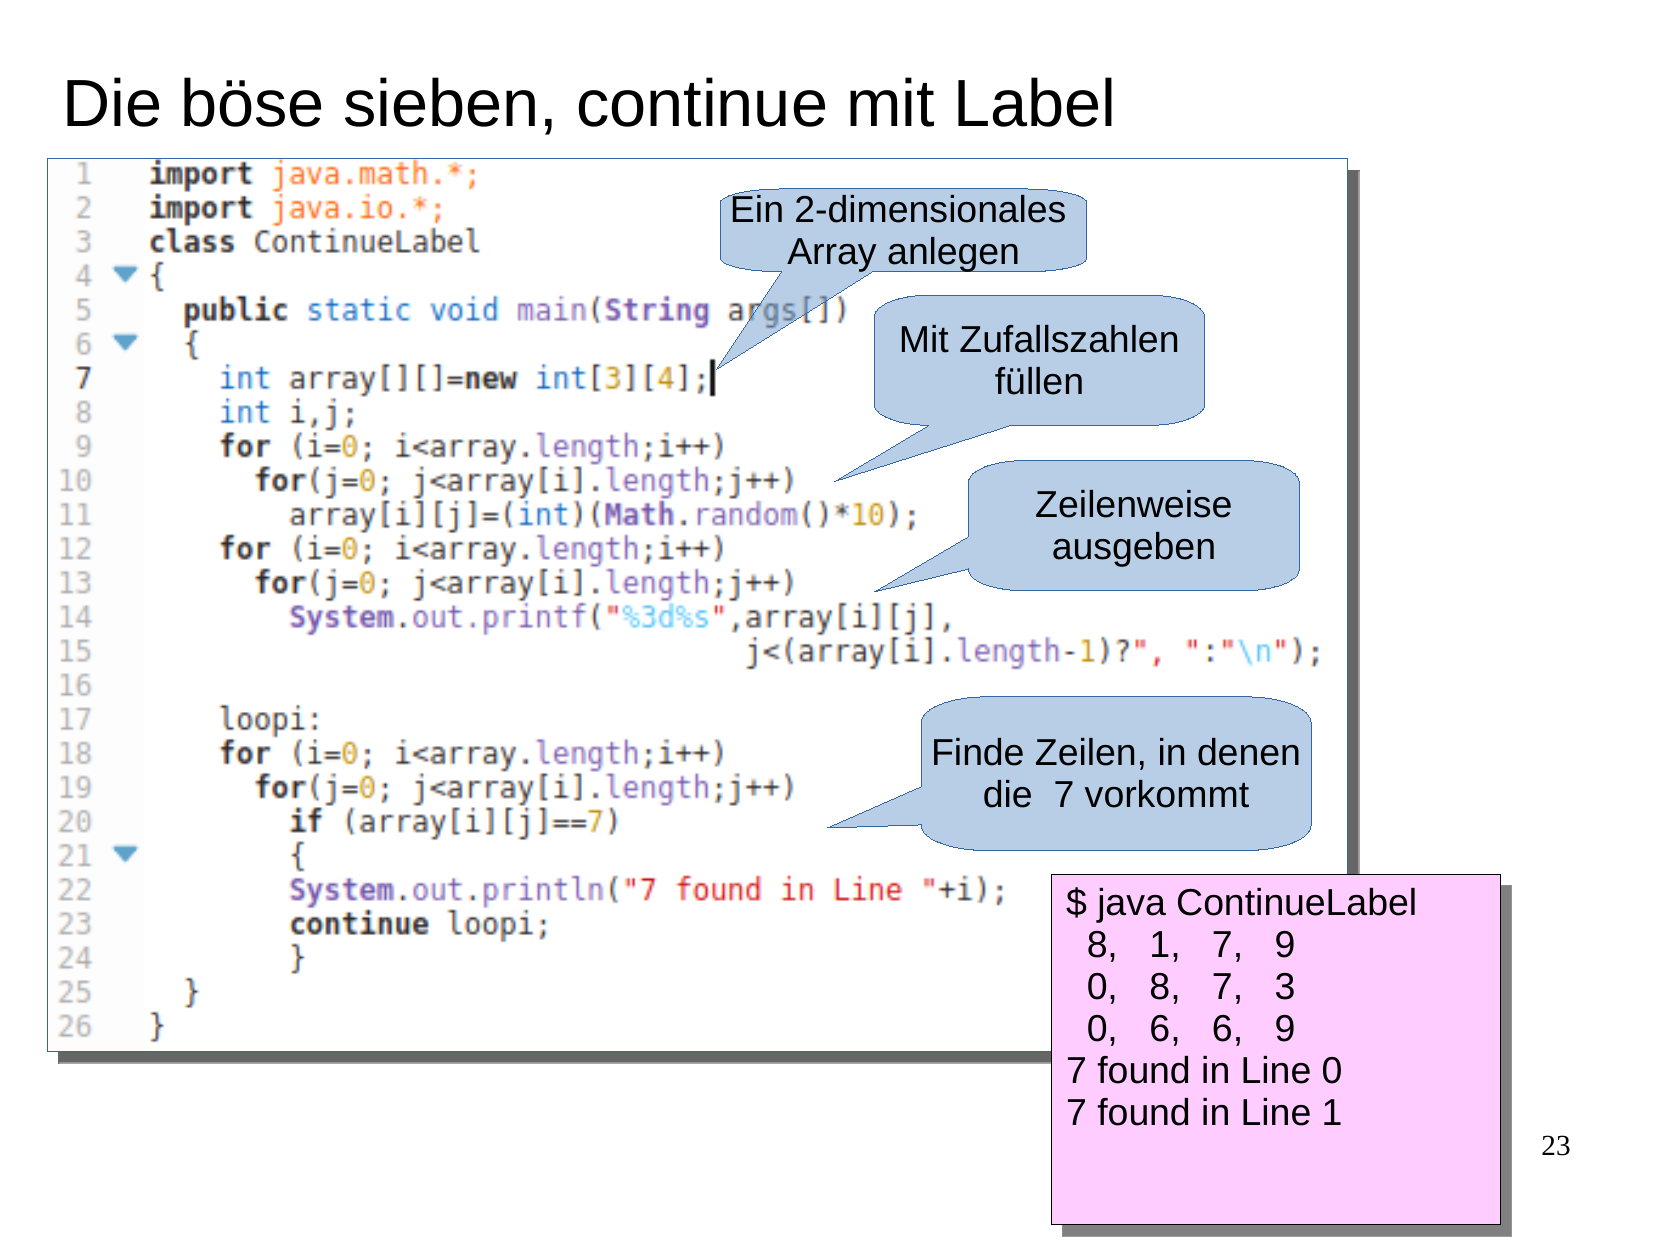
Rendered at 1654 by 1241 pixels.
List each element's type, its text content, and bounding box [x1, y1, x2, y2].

text_box Ein 2-dimensionales Array anlegen [716, 188, 1087, 370]
text_box Mit Zufallszahlen füllen [834, 295, 1205, 482]
text_box Finde Zeilen, in denen die 7 vorkommt [827, 696, 1312, 851]
text_box $ java ContinueLabel 8, 1, 7, 9 0, 8, 7, 3 0, 6, 6, 9 7 found in Line 0 7 found in Line 1 [1051, 874, 1501, 1225]
text_box Die böse sieben, continue mit Label [47, 59, 1548, 149]
picture [47, 158, 1348, 1052]
text_box Zeilenweise ausgeben [874, 460, 1300, 592]
